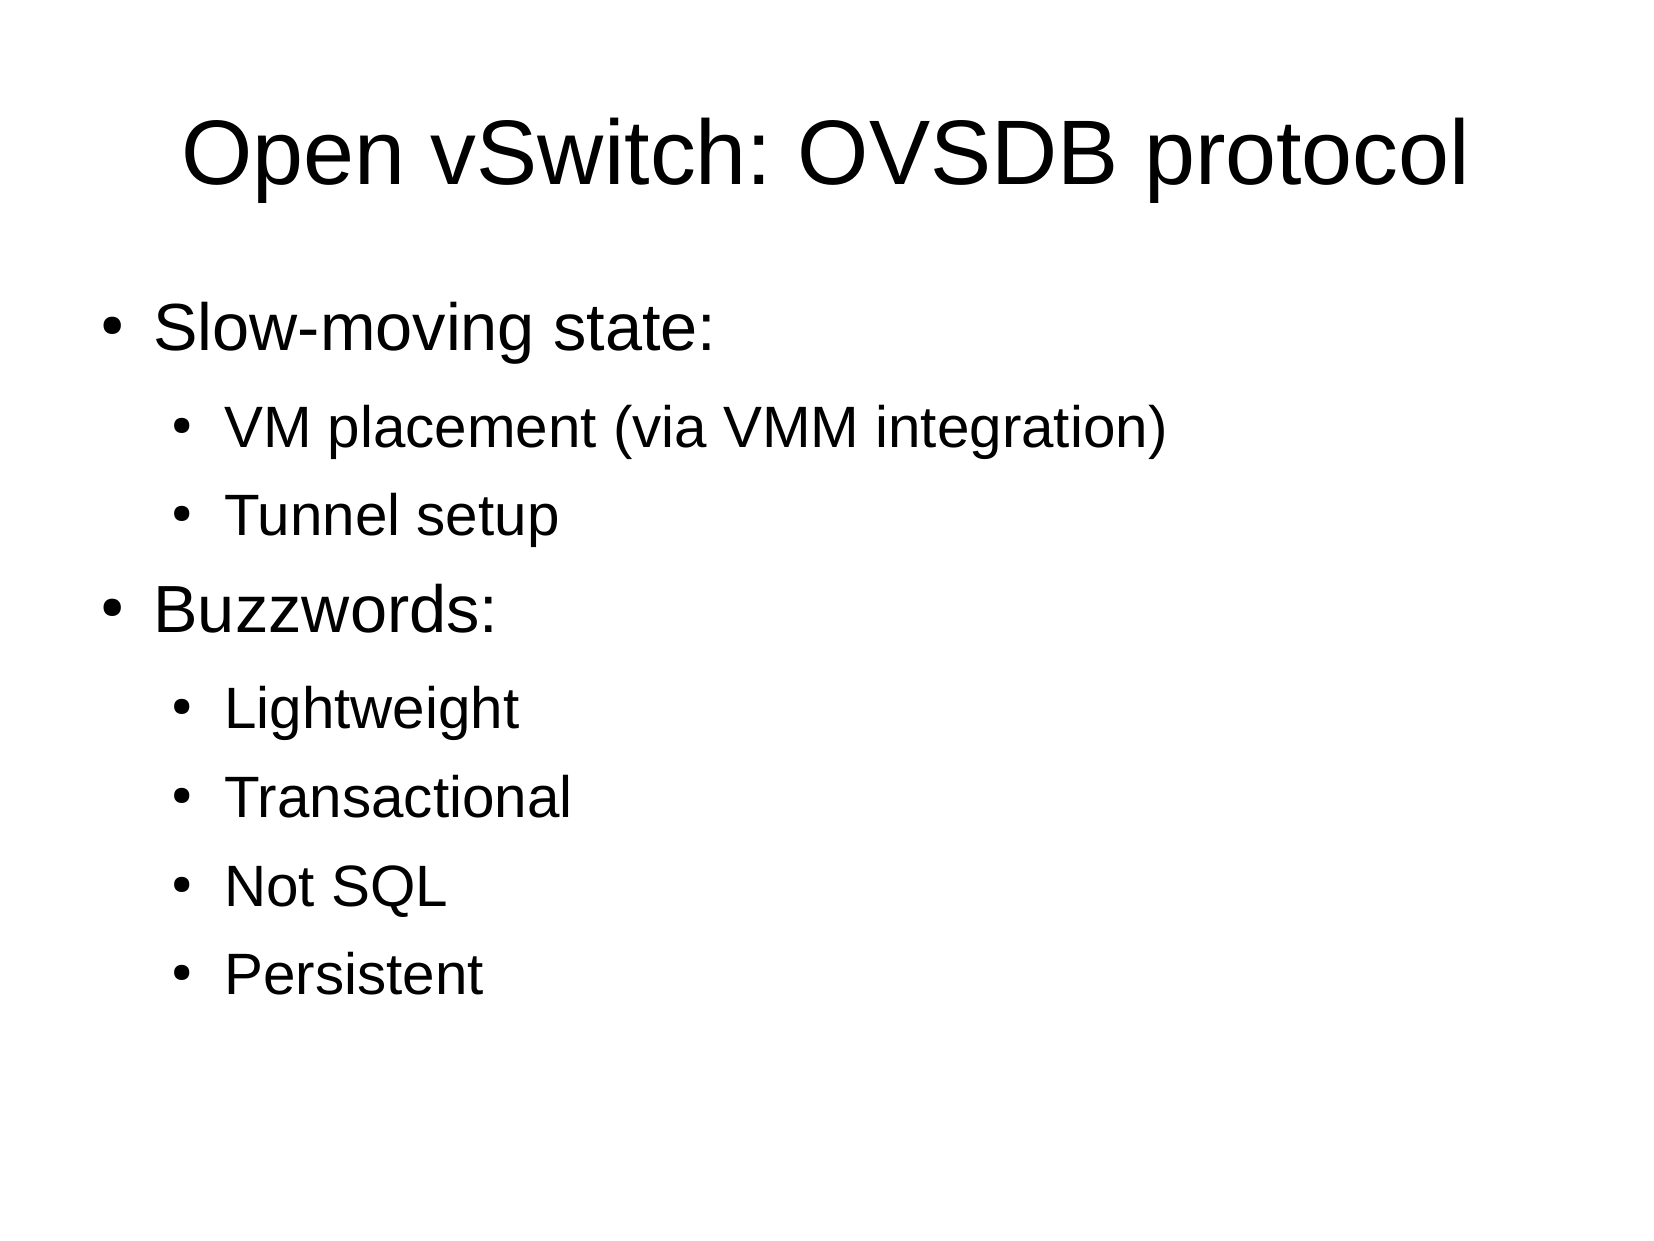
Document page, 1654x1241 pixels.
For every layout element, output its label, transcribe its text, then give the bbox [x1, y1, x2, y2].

title Open vSwitch: OVSDB protocol [82, 56, 1571, 250]
list Slow-moving state: VM placement (via VMM integration) Tunnel setup Buzzwords: Lightweight Transactional Not SQL Persistent [82, 290, 1571, 1109]
